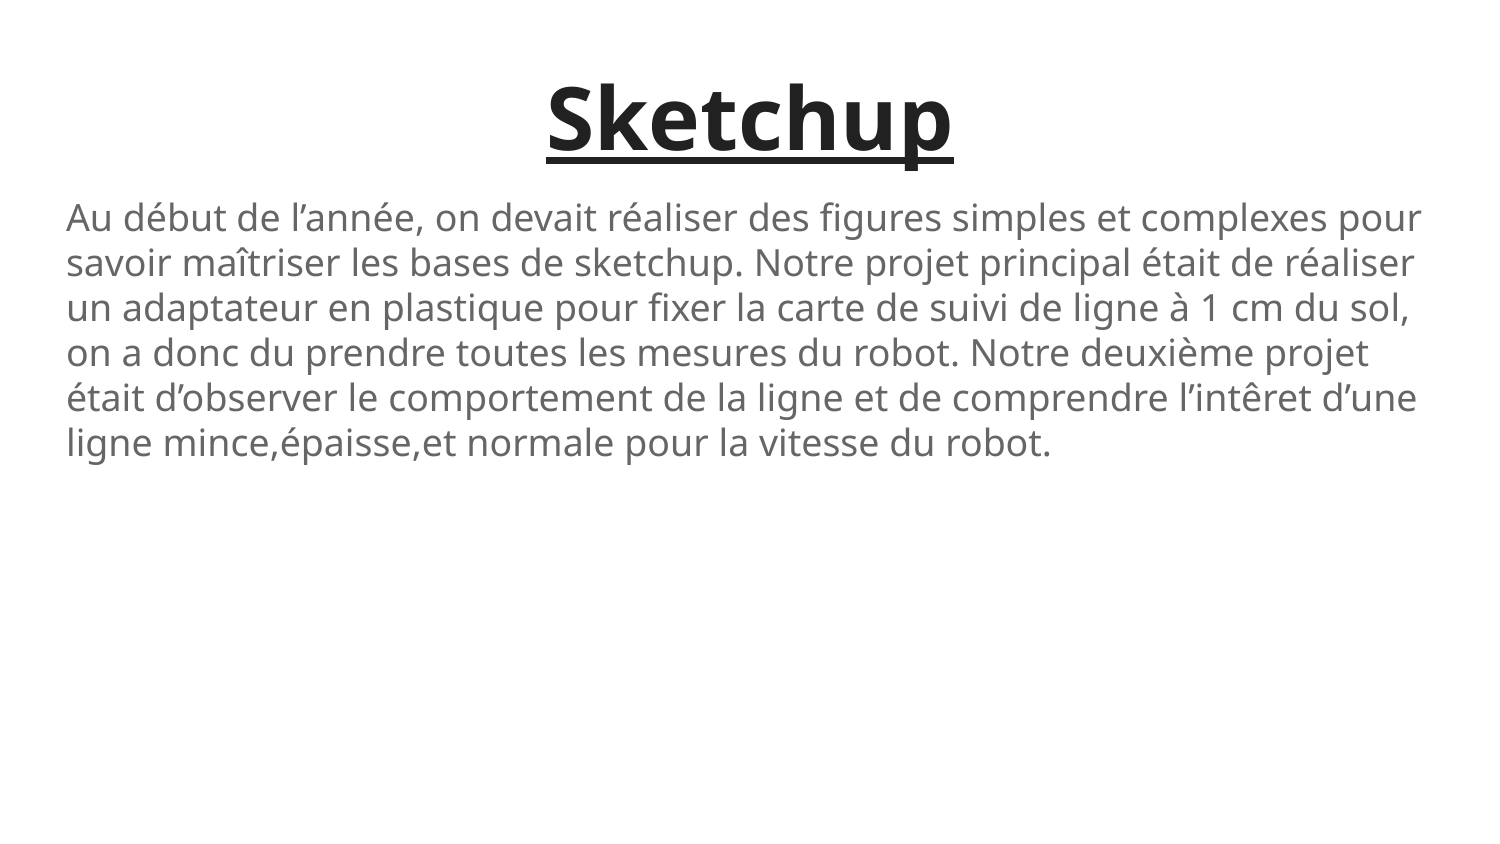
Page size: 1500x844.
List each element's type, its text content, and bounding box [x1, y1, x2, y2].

title Sketchup [51, 48, 1449, 179]
list Au début de l’année, on devait réaliser des figures simples et complexes pour savoir maîtriser les bases de sketchup. Notre projet principal était de réaliser un adaptateur en plastique pour fixer la carte de suivi de ligne à 1 cm du sol, on a donc du prendre toutes les mesures du robot. Notre deuxième projet était d’observer le comportement de la ligne et de comprendre l’intêret d’une ligne mince,épaisse,et normale pour la vitesse du robot. [51, 179, 1449, 740]
